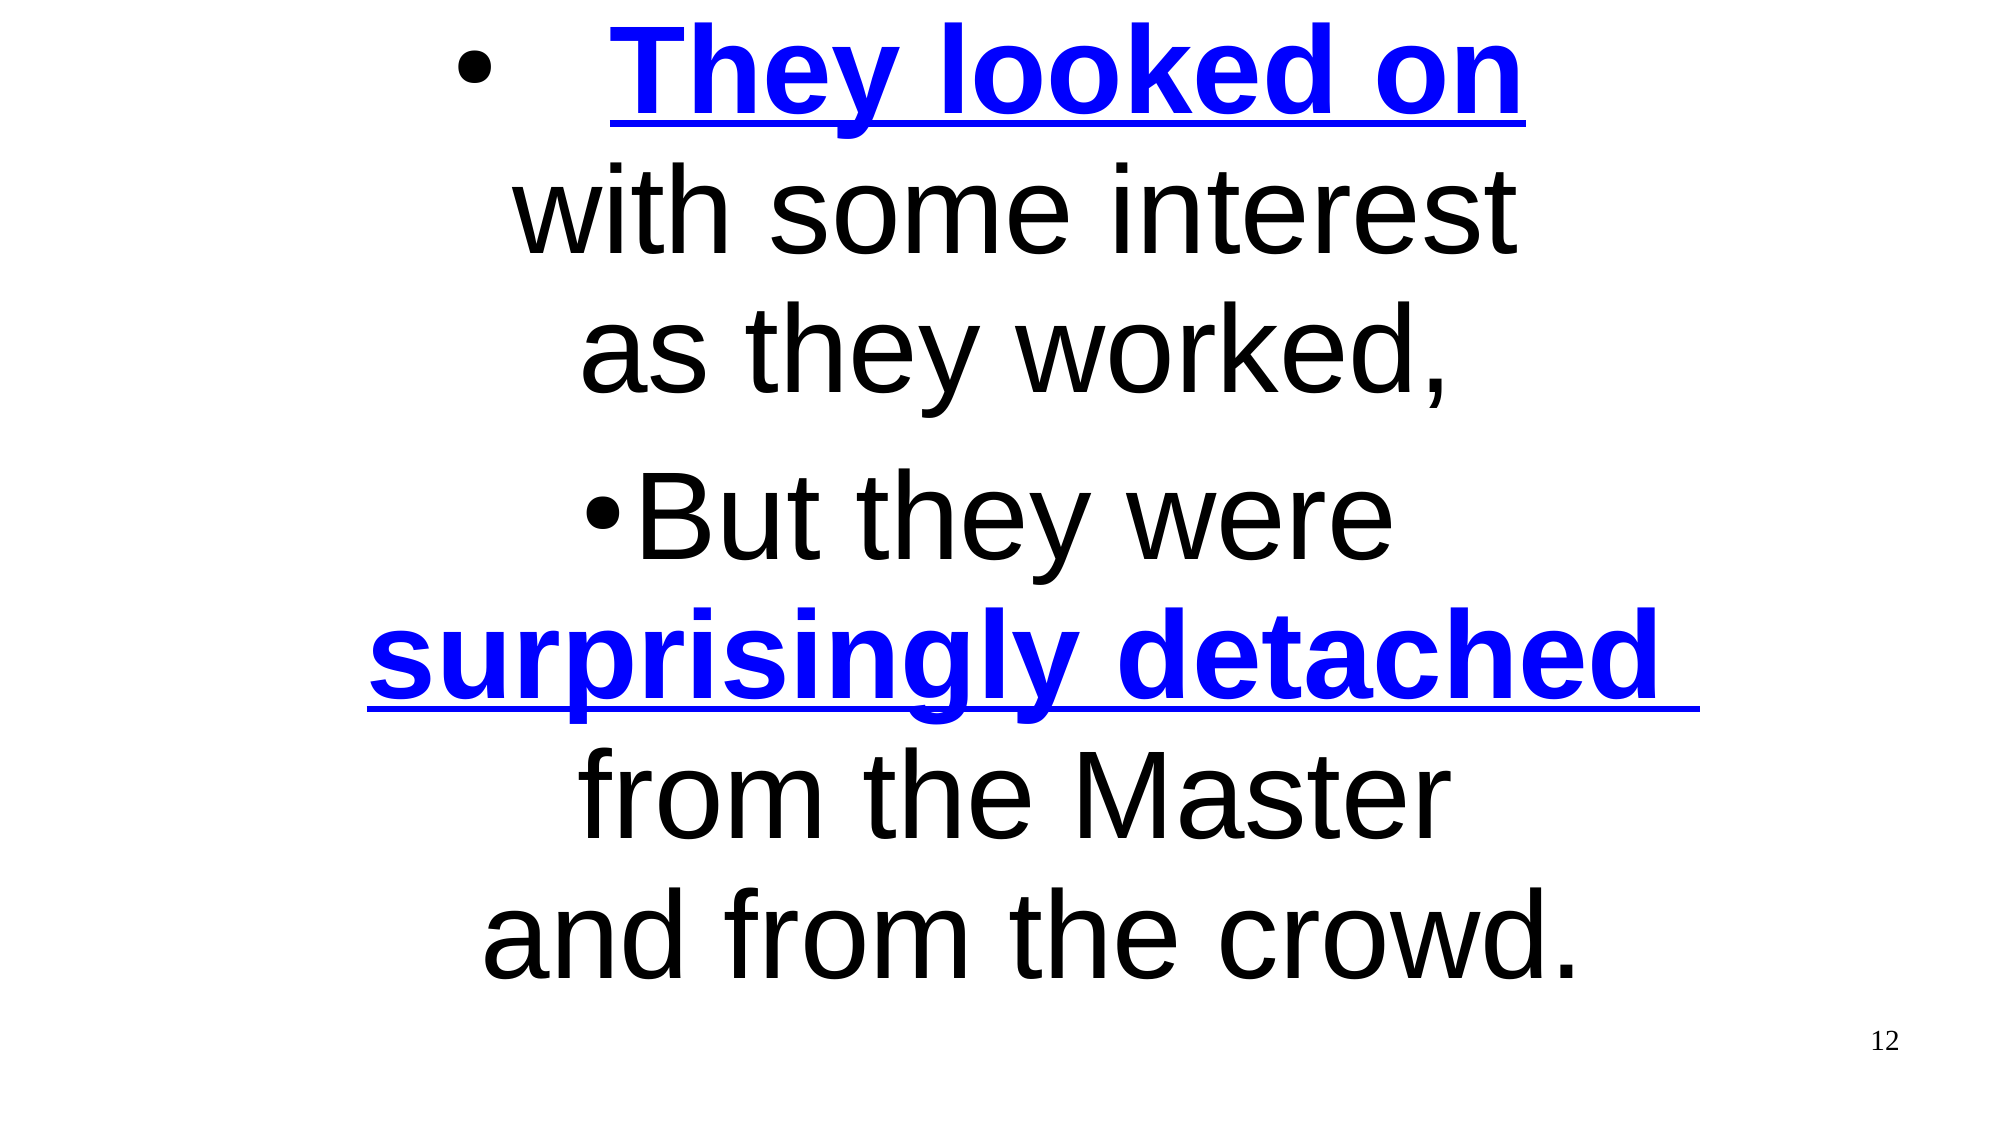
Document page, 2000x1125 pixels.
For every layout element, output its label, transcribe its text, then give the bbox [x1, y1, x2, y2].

list They looked on with some interest as they worked, But they were surprisingly detached from the Master and from the crowd. [0, 0, 1996, 1123]
